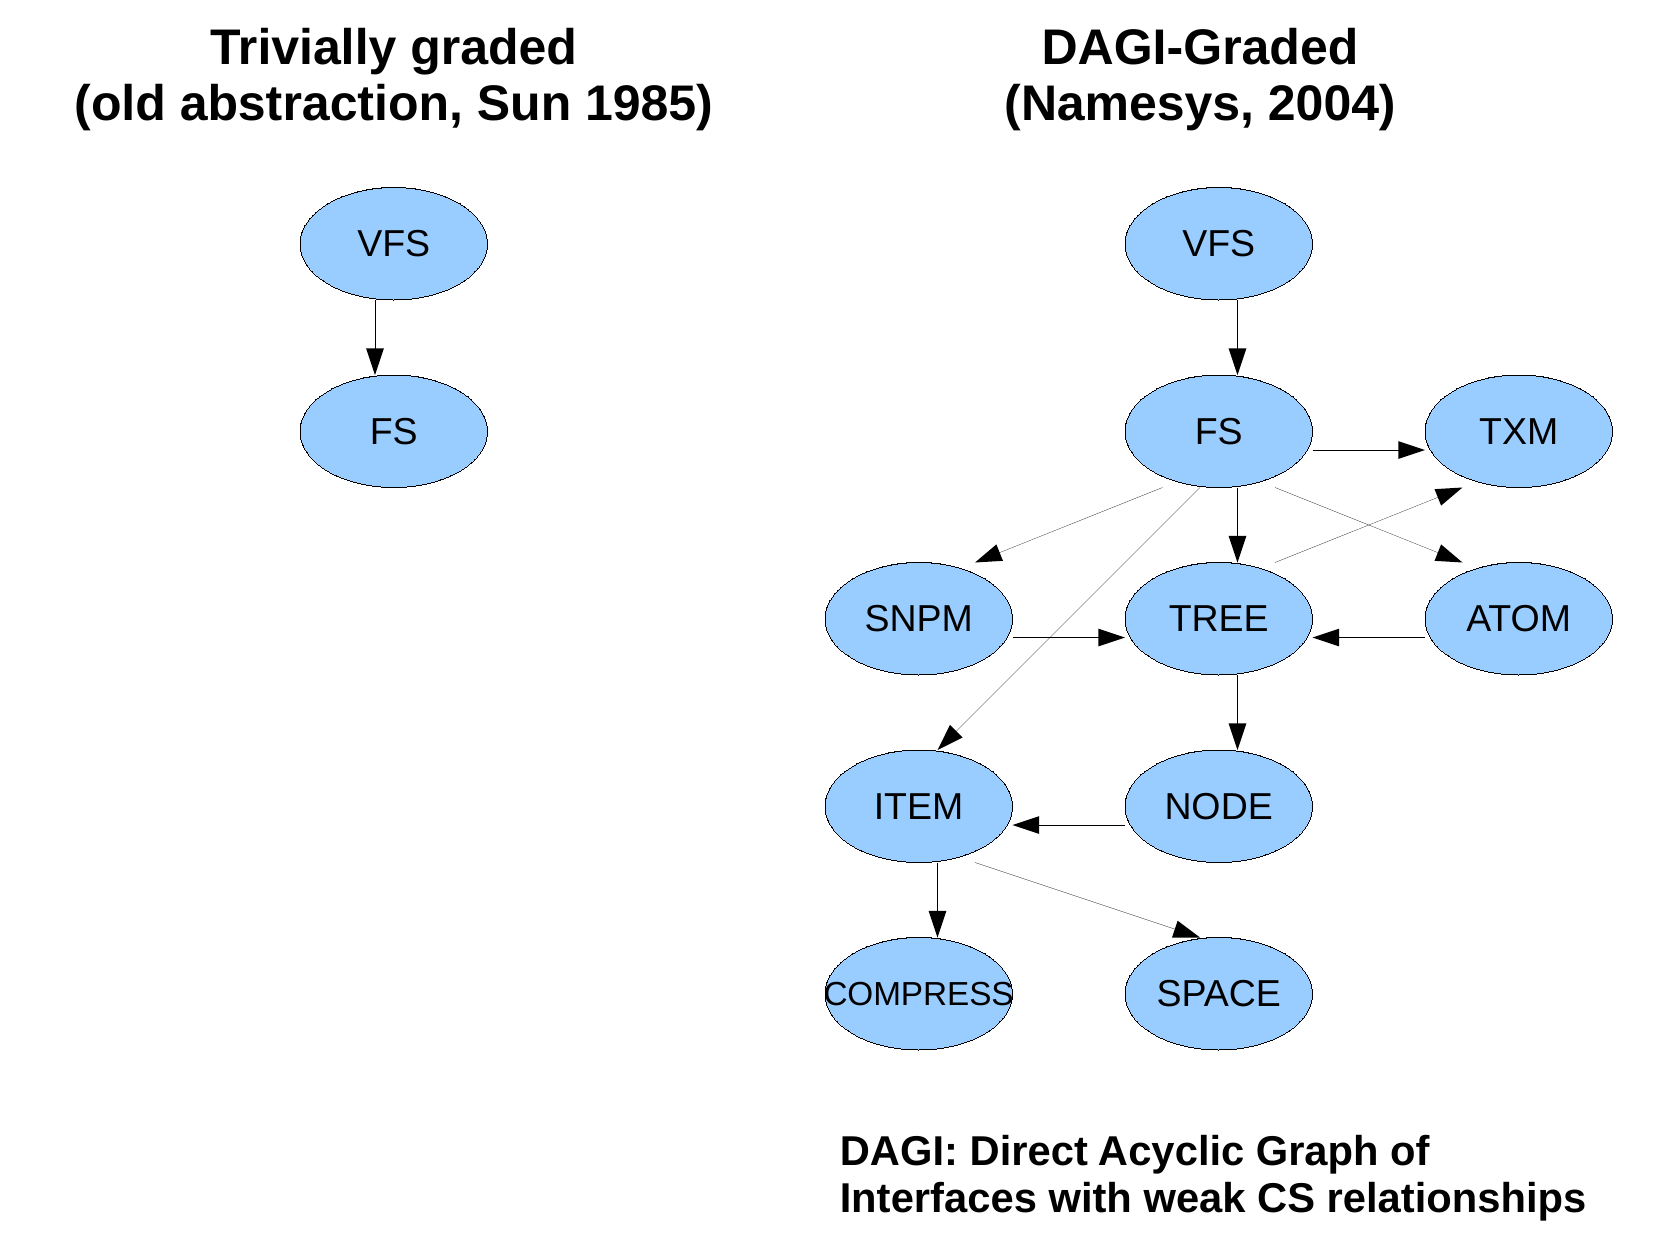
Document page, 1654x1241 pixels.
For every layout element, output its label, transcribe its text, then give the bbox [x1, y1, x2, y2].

text_box TREE [1125, 562, 1313, 676]
text_box DAGI: Direct Acyclic Graph of Interfaces with weak CS relationships [825, 1120, 1613, 1229]
text_box SNPM [825, 562, 1013, 676]
text_box VFS [1125, 187, 1313, 301]
text_box FS [1125, 375, 1313, 488]
text_box SPACE [1125, 937, 1313, 1051]
text_box FS [300, 375, 488, 488]
text_box TXM [1425, 375, 1613, 488]
text_box ITEM [825, 750, 1013, 863]
text_box NODE [1125, 750, 1313, 863]
text_box COMPRESS [825, 937, 1013, 1051]
text_box VFS [300, 187, 488, 301]
text_box ATOM [1425, 562, 1613, 676]
text_box Trivially graded (old abstraction, Sun 1985) [112, 37, 676, 113]
text_box DAGI-Graded (Namesys, 2004) [937, 37, 1463, 113]
